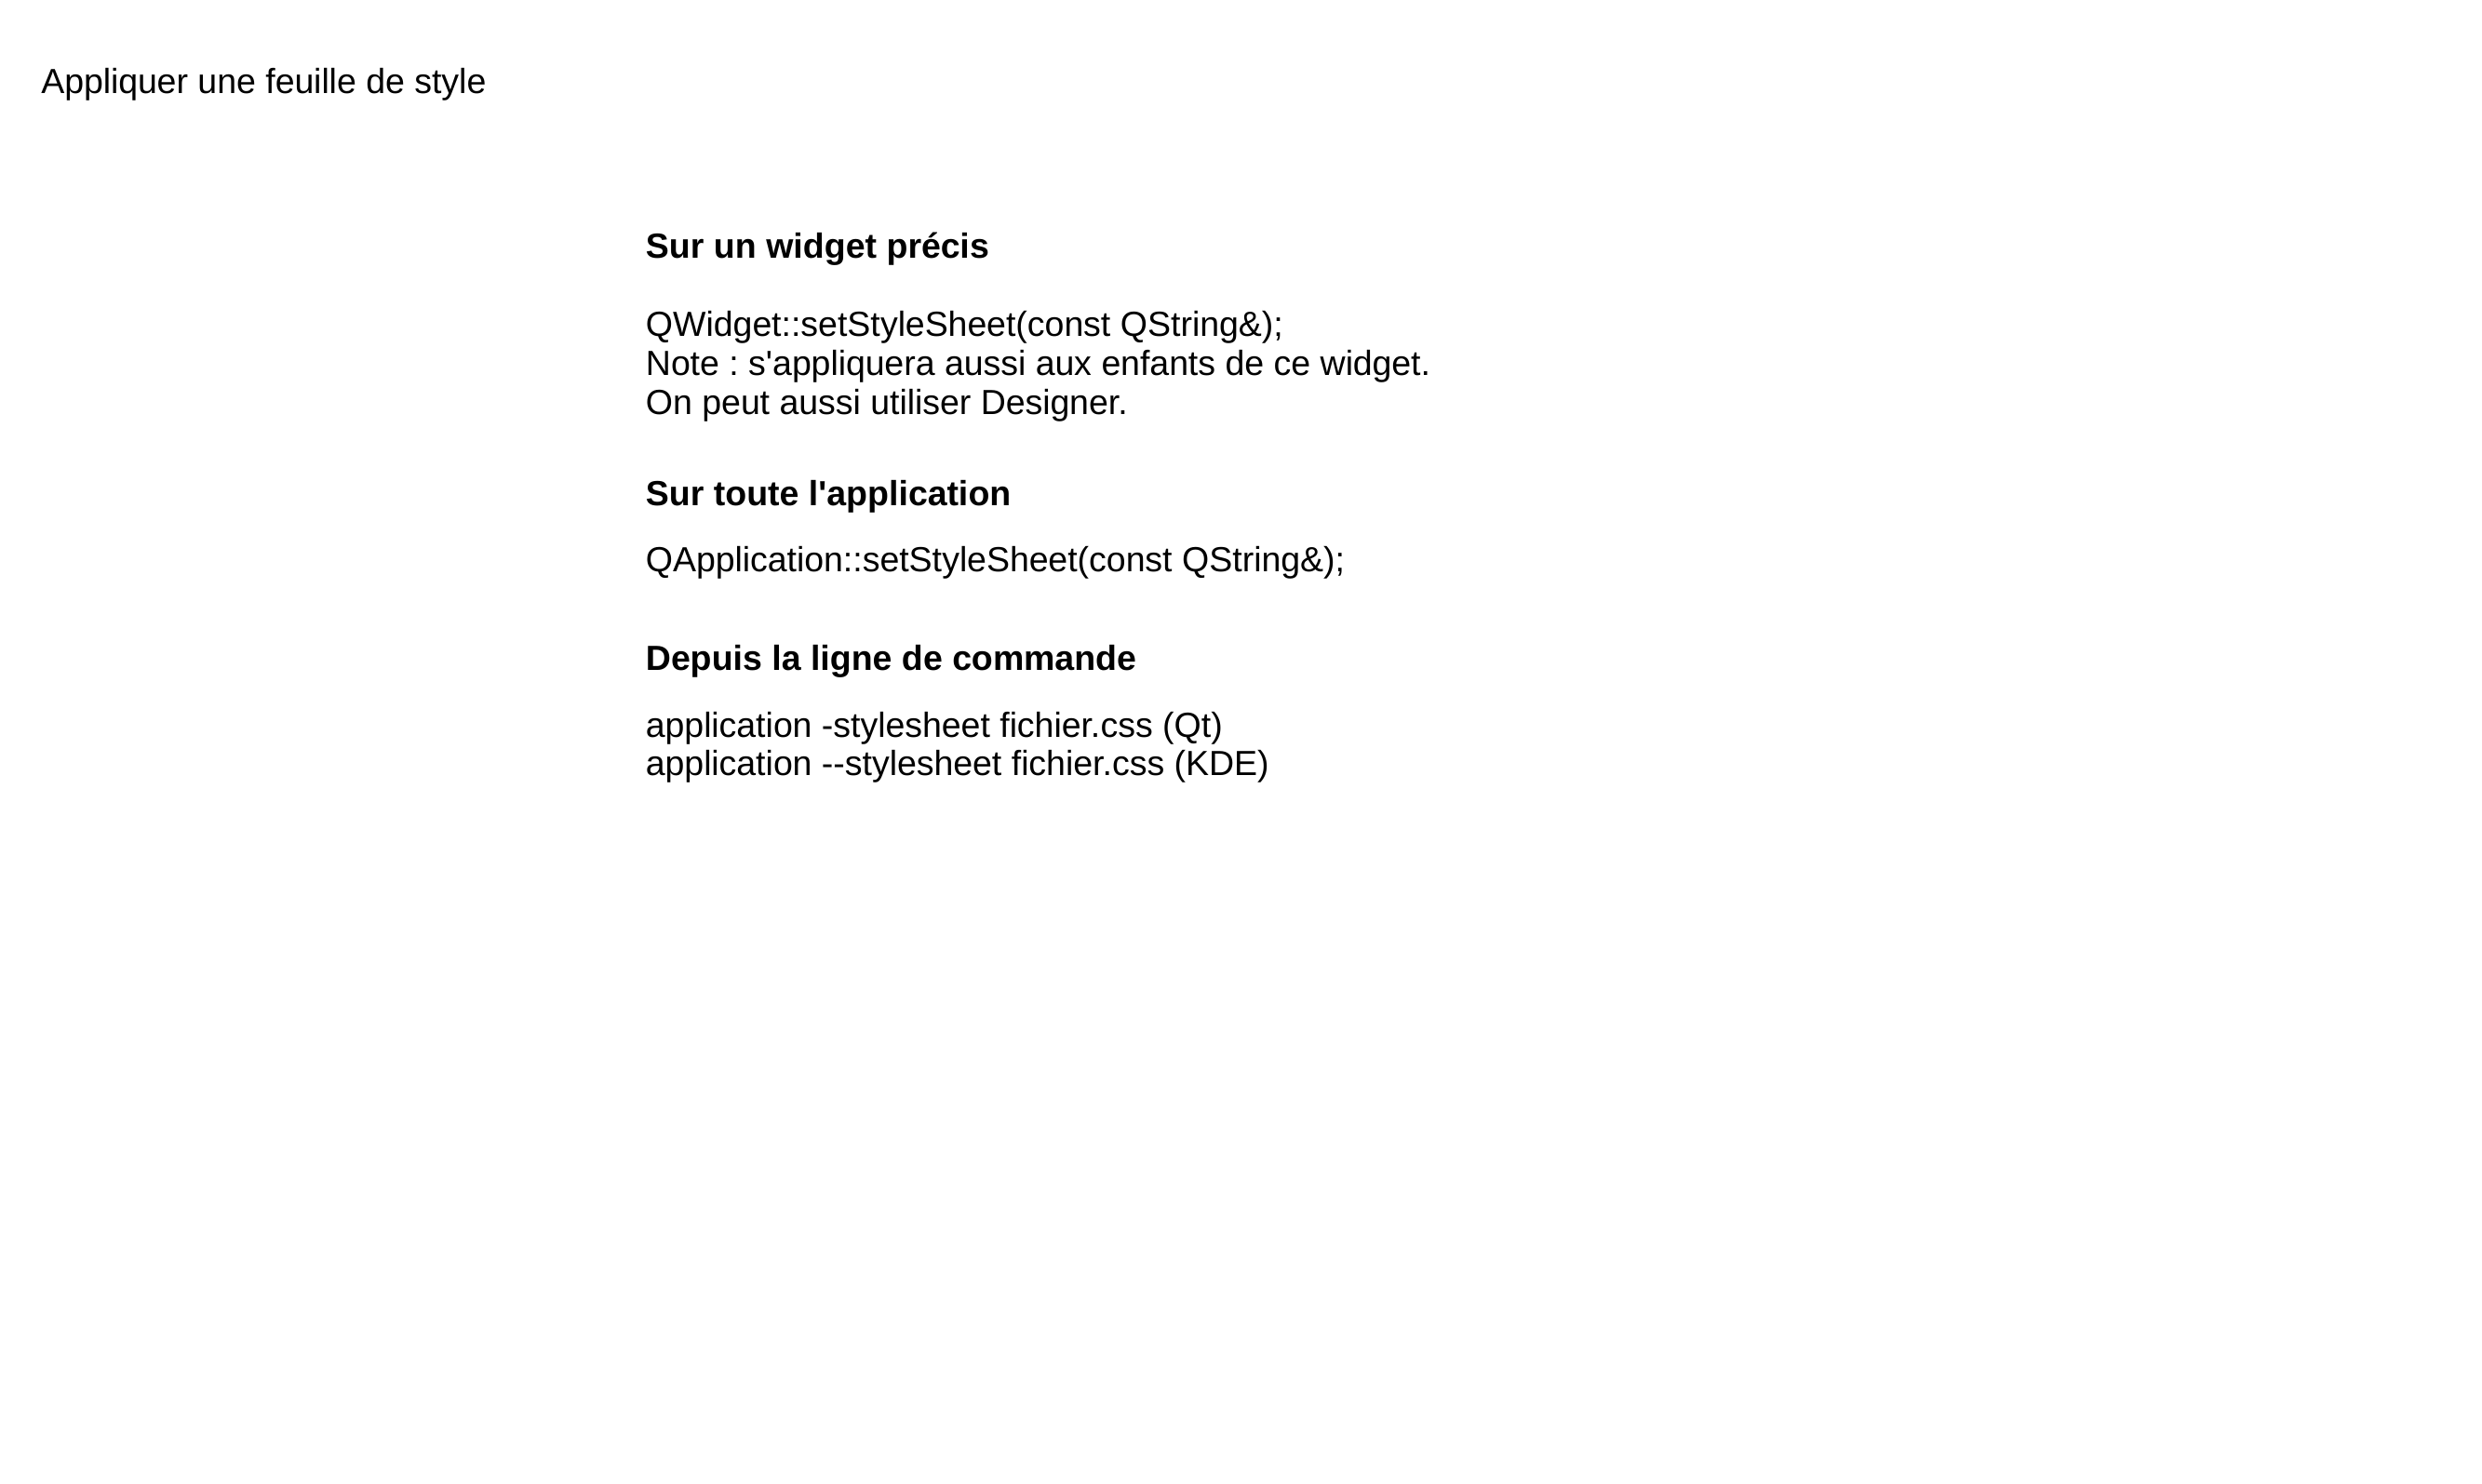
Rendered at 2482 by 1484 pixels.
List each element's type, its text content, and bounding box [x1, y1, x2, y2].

text_box Appliquer une feuille de style [27, 55, 2446, 108]
text_box Sur toute l'application QApplication::setStyleSheet(const QString&); [632, 466, 1869, 587]
text_box Sur un widget précis QWidget::setStyleSheet(const QString&); Note : s'appliquera aussi aux enfants de ce widget. On peut aussi utiliser Designer. [632, 220, 1869, 429]
text_box Depuis la ligne de commande application -stylesheet fichier.css (Qt) application --stylesheet fichier.css (KDE) [632, 632, 1869, 791]
